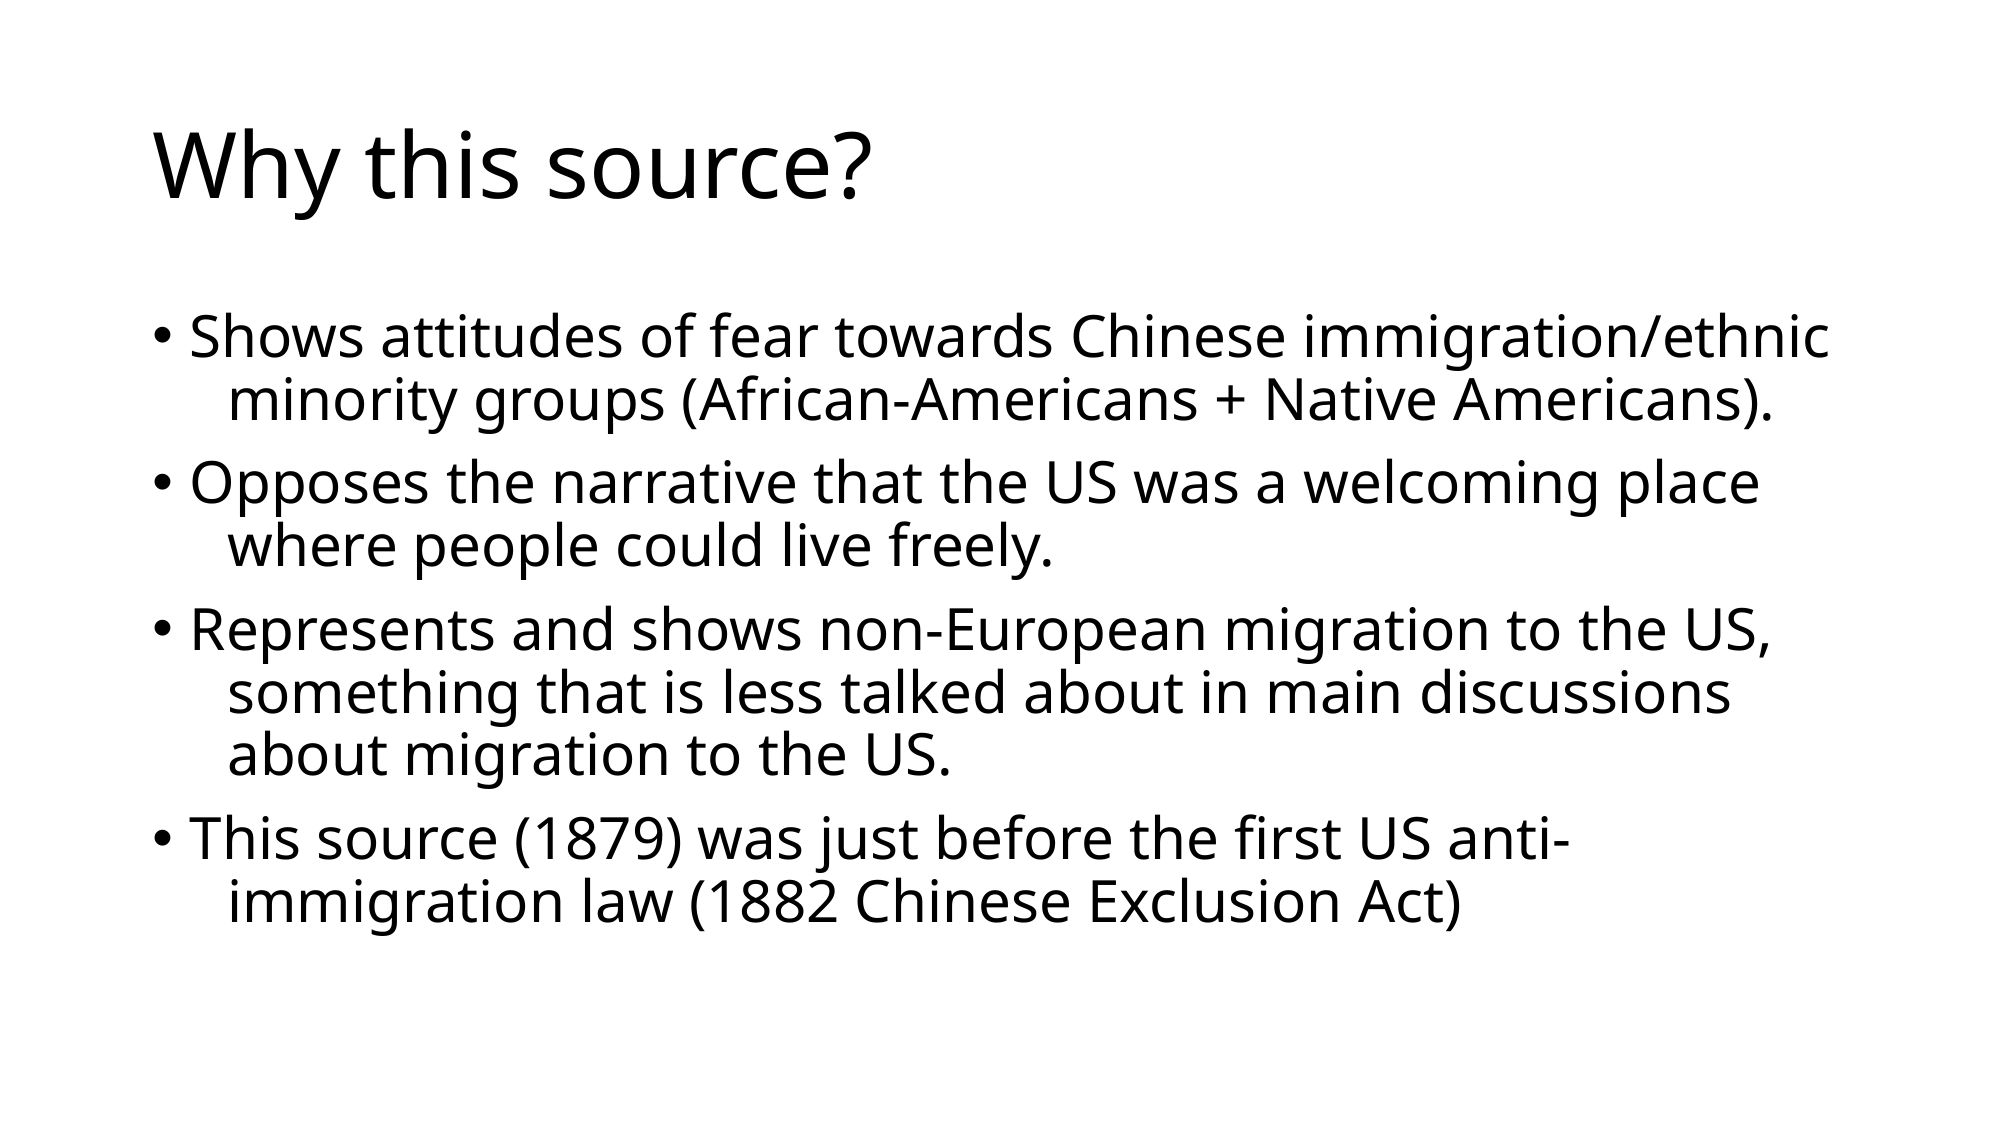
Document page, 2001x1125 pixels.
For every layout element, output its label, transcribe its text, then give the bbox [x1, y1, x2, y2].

list Shows attitudes of fear towards Chinese immigration/ethnic minority groups (African-Americans + Native Americans). Opposes the narrative that the US was a welcoming place where people could live freely. Represents and shows non-European migration to the US, something that is less talked about in main discussions about migration to the US. This source (1879) was just before the first US anti-immigration law (1882 Chinese Exclusion Act) [137, 299, 1863, 1014]
title Why this source? [137, 59, 1863, 278]
